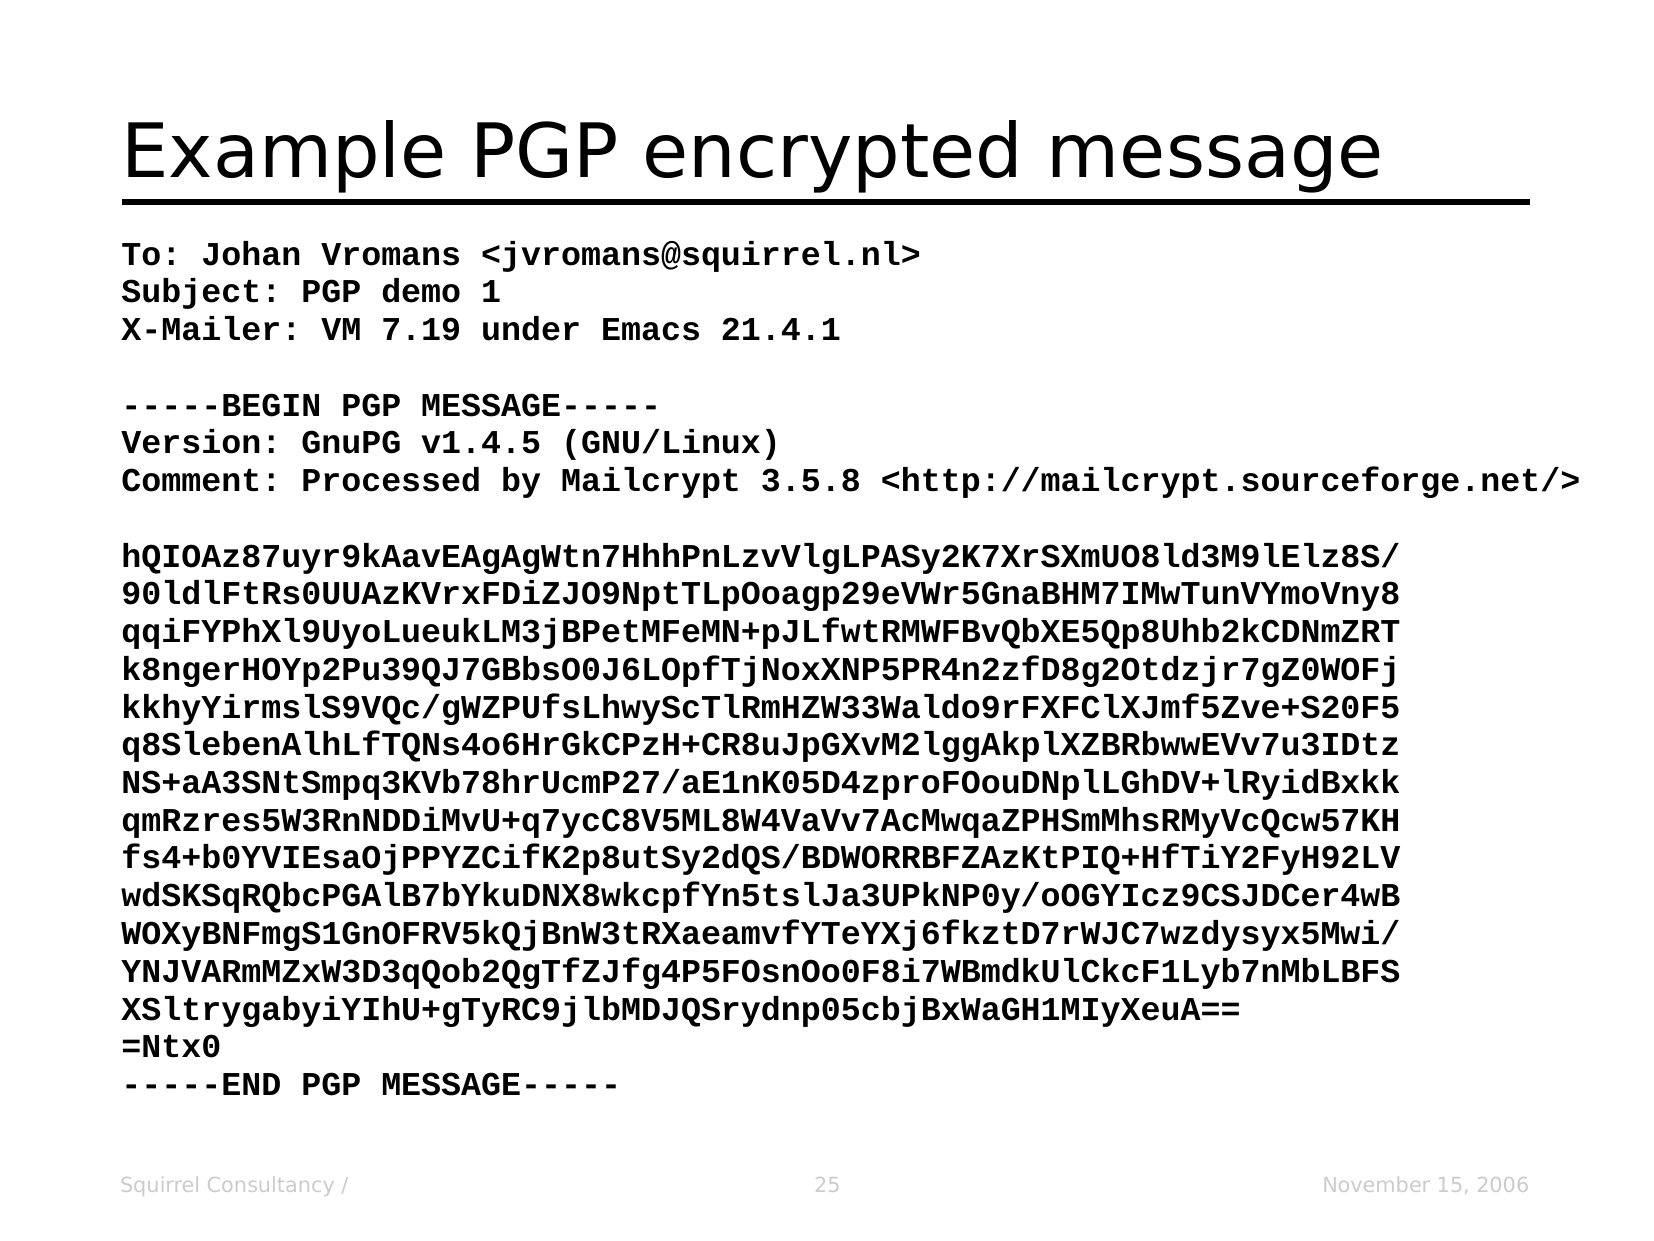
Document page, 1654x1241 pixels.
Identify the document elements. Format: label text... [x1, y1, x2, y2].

list To: Johan Vromans <jvromans@squirrel.nl> Subject: PGP demo 1 X-Mailer: VM 7.19 under Emacs 21.4.1 -----BEGIN PGP MESSAGE----- Version: GnuPG v1.4.5 (GNU/Linux) Comment: Processed by Mailcrypt 3.5.8 <http://mailcrypt.sourceforge.net/> hQIOAz87uyr9kAavEAgAgWtn7HhhPnLzvVlgLPASy2K7XrSXmUO8ld3M9lElz8S/ 90ldlFtRs0UUAzKVrxFDiZJO9NptTLpOoagp29eVWr5GnaBHM7IMwTunVYmoVny8 qqiFYPhXl9UyoLueukLM3jBPetMFeMN+pJLfwtRMWFBvQbXE5Qp8Uhb2kCDNmZRT k8ngerHOYp2Pu39QJ7GBbsO0J6LOpfTjNoxXNP5PR4n2zfD8g2Otdzjr7gZ0WOFj kkhyYirmslS9VQc/gWZPUfsLhwyScTlRmHZW33Waldo9rFXFClXJmf5Zve+S20F5 q8SlebenAlhLfTQNs4o6HrGkCPzH+CR8uJpGXvM2lggAkplXZBRbwwEVv7u3IDtz NS+aA3SNtSmpq3KVb78hrUcmP27/aE1nK05D4zproFOouDNplLGhDV+lRyidBxkk qmRzres5W3RnNDDiMvU+q7ycC8V5ML8W4VaVv7AcMwqaZPHSmMhsRMyVcQcw57KH fs4+b0YVIEsaOjPPYZCifK2p8utSy2dQS/BDWORRBFZAzKtPIQ+HfTiY2FyH92LV wdSKSqRQbcPGAlB7bYkuDNX8wkcpfYn5tslJa3UPkNP0y/oOGYIcz9CSJDCer4wB WOXyBNFmgS1GnOFRV5kQjBnW3tRXaeamvfYTeYXj6fkztD7rWJC7wzdysyx5Mwi/ YNJVARmMZxW3D3qQob2QgTfZJfg4P5FOsnOo0F8i7WBmdkUlCkcF1Lyb7nMbLBFS XSltrygabyiYIhU+gTyRC9jlbMDJQSrydnp05cbjBxWaGH1MIyXeuA== =Ntx0 -----END PGP MESSAGE----- [121, 237, 1625, 1141]
title Example PGP encrypted message [121, 102, 1534, 200]
